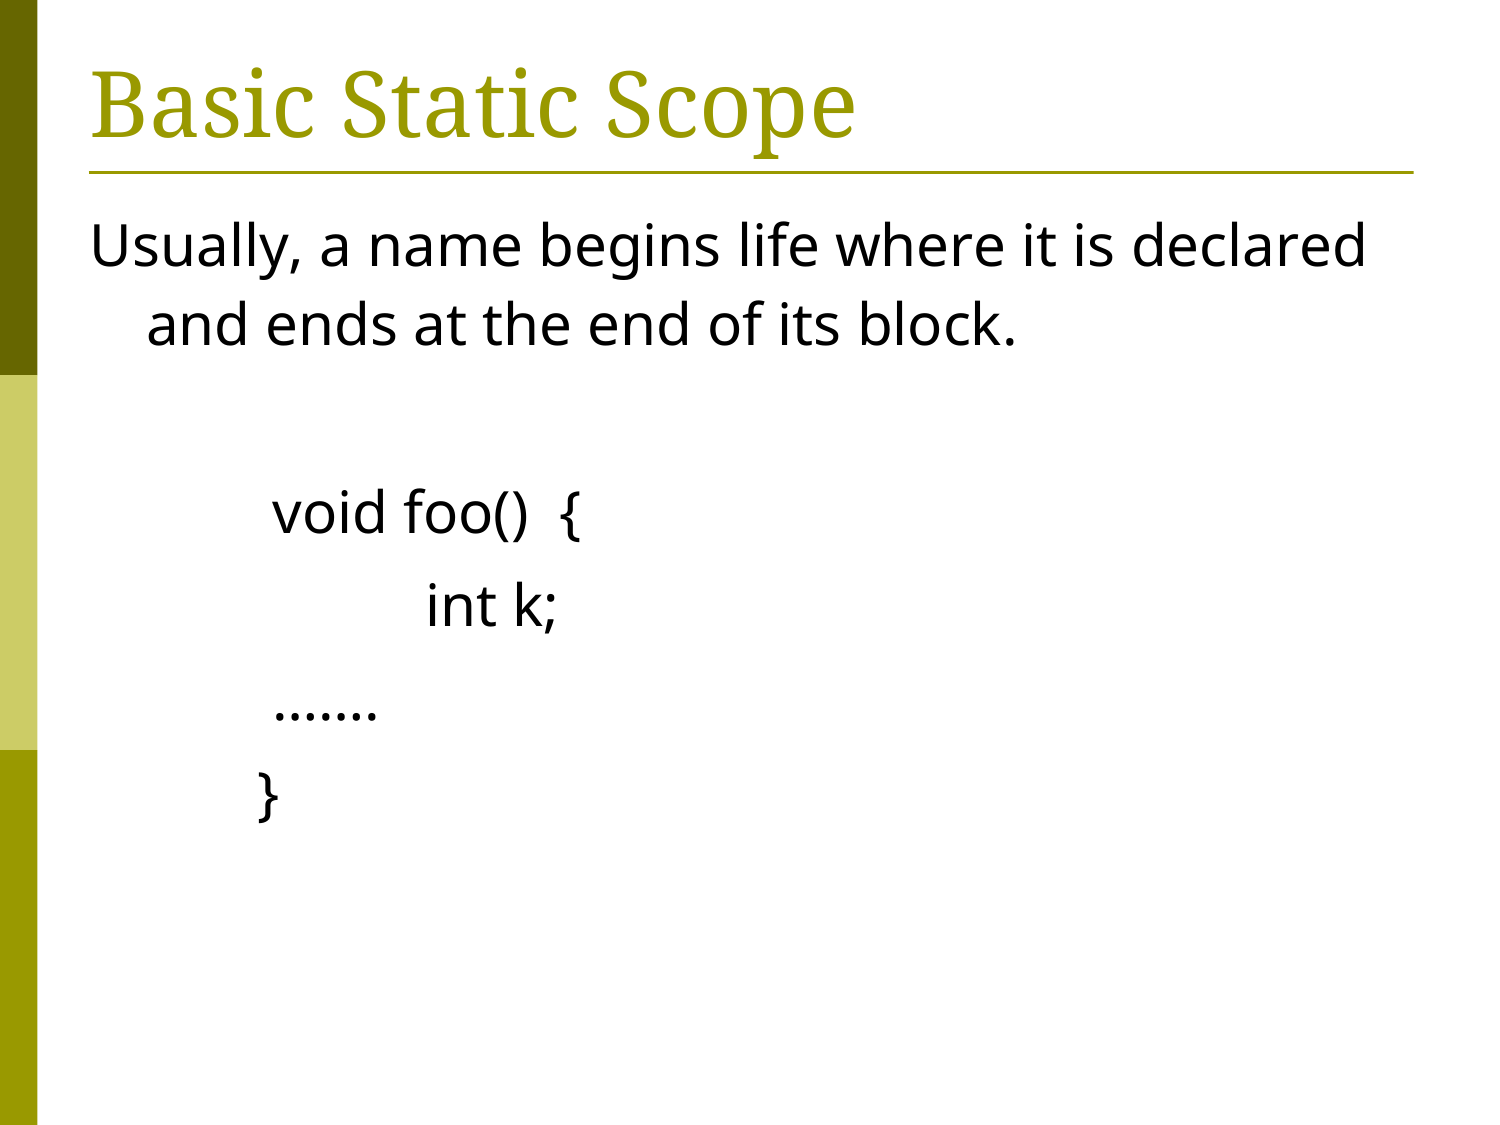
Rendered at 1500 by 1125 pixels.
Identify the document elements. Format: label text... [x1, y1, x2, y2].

list Usually, a name begins life where it is declared and ends at the end of its block. void foo() { int k; ……. } [75, 196, 1426, 1006]
title Basic Static Scope [75, 45, 1426, 173]
